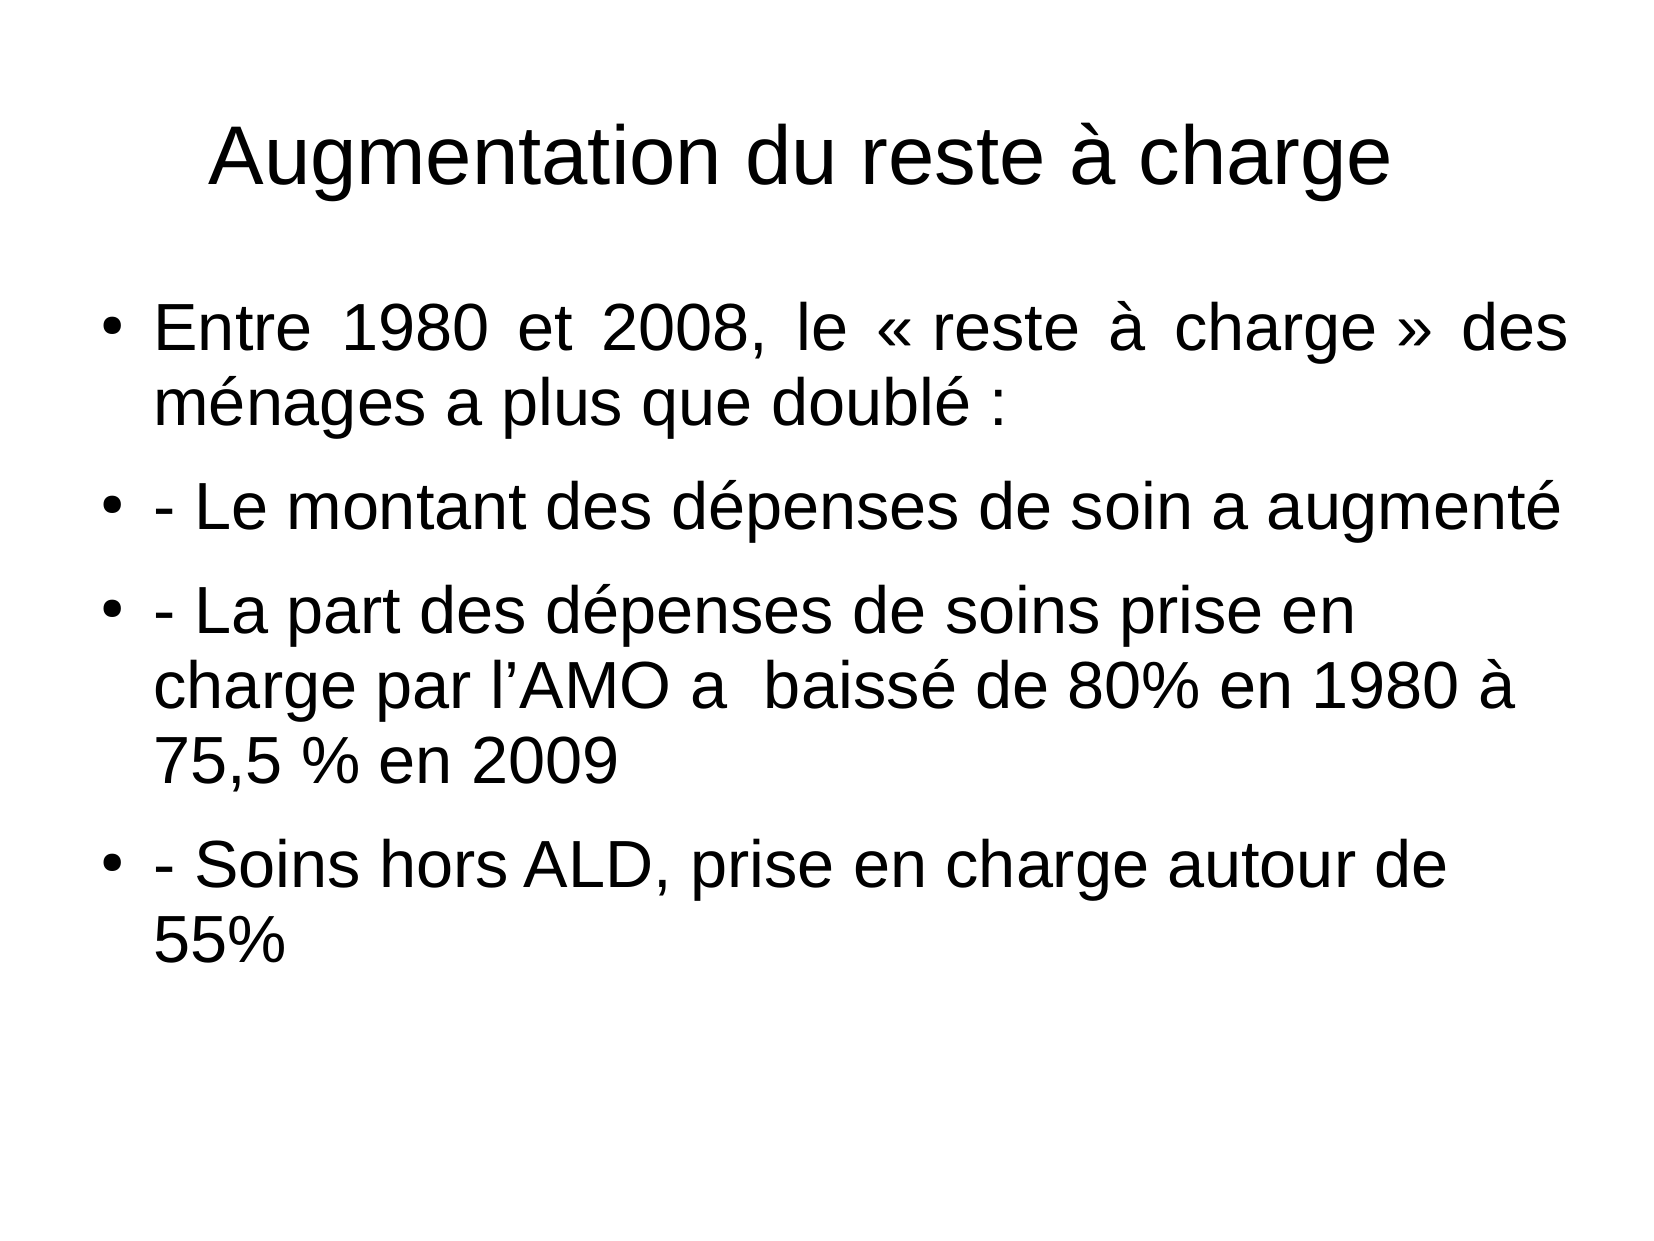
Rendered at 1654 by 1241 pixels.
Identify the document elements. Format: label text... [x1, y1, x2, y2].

title Augmentation du reste à charge [82, 49, 1571, 257]
list Entre 1980 et 2008, le « reste à charge » des ménages a plus que doublé : - Le montant des dépenses de soin a augmenté - La part des dépenses de soins prise en charge par l’AMO a baissé de 80% en 1980 à 75,5 % en 2009 - Soins hors ALD, prise en charge autour de 55% [82, 290, 1571, 1109]
